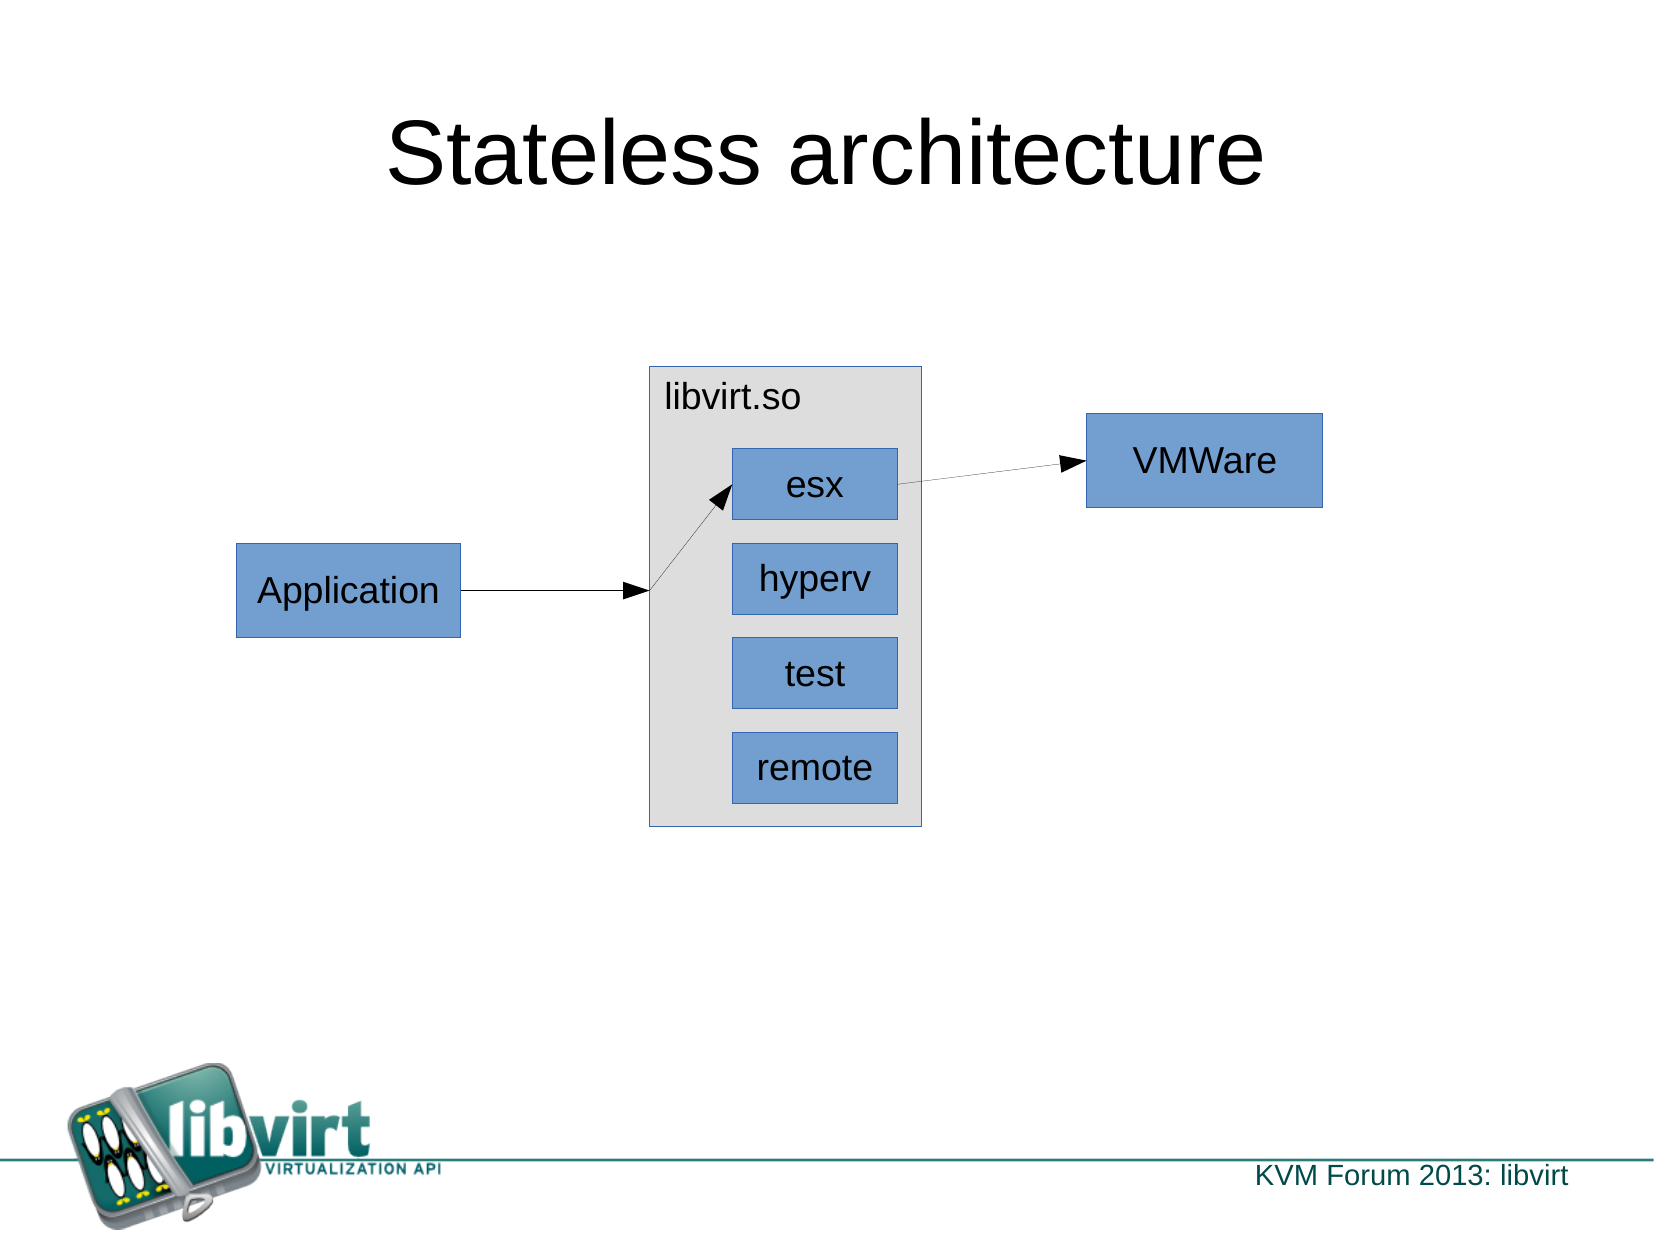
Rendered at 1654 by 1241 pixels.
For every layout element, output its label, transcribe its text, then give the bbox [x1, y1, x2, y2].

text_box Application [236, 543, 461, 638]
picture [0, 1063, 1654, 1230]
text_box hyperv [732, 543, 898, 615]
text_box test [732, 637, 898, 709]
text_box libvirt.so [649, 368, 817, 426]
text_box VMWare [1086, 413, 1323, 508]
text_box esx [732, 448, 898, 520]
title Stateless architecture [82, 49, 1571, 257]
text_box remote [732, 732, 898, 804]
text_box [649, 482, 922, 827]
text_box [649, 366, 922, 589]
